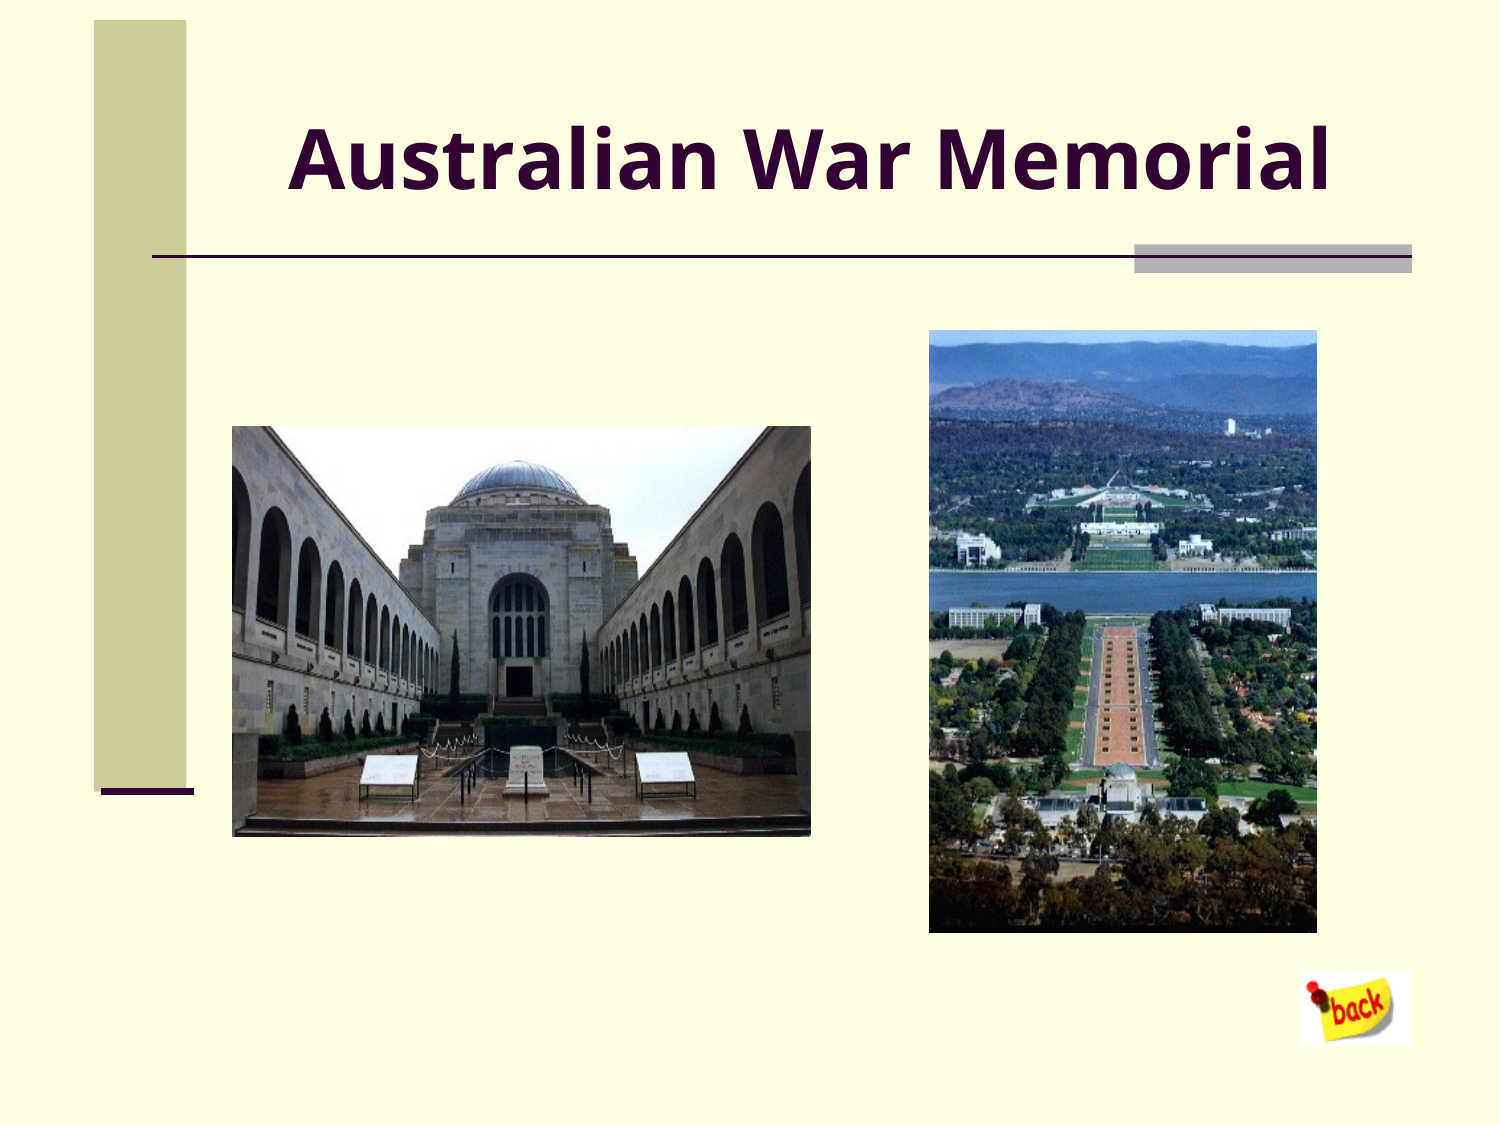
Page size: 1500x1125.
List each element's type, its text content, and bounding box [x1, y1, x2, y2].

picture [929, 330, 1317, 933]
picture [232, 426, 811, 837]
title Australian War Memorial [273, 64, 1397, 245]
picture [1300, 970, 1412, 1046]
